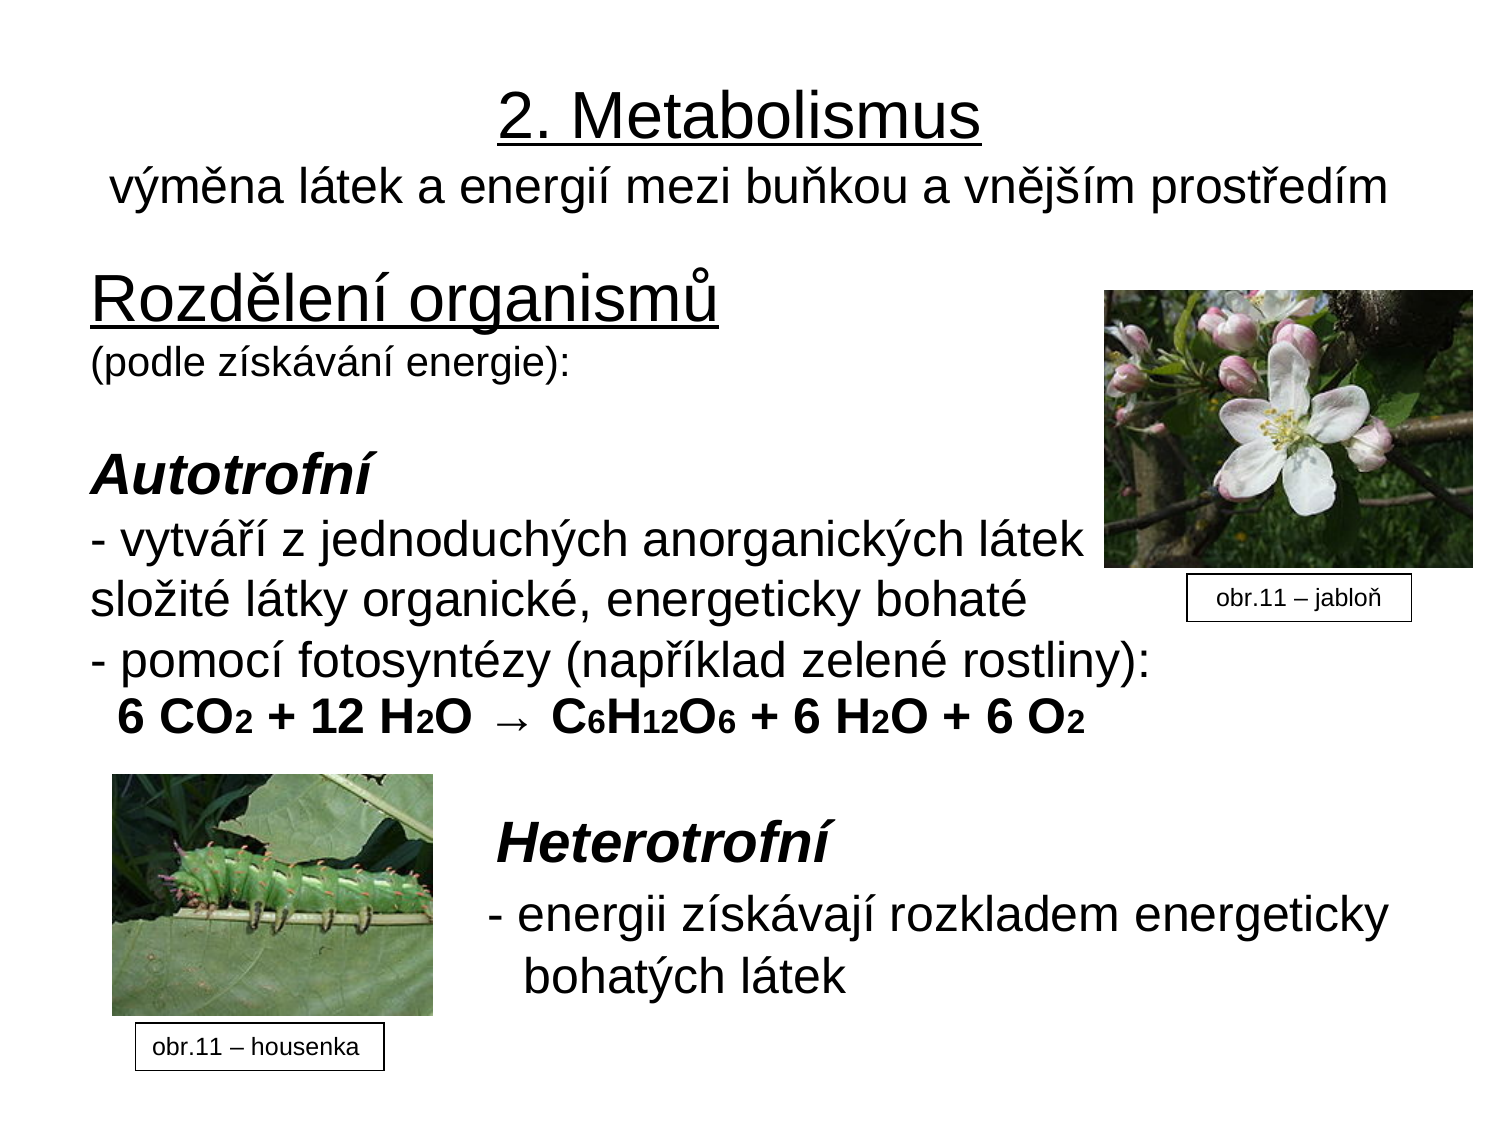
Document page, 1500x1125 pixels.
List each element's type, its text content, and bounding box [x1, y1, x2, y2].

title 2. Metabolismus výměna látek a energií mezi buňkou a vnějším prostředím [75, 45, 1426, 233]
text_box obr.11 – jabloň [1186, 574, 1412, 622]
picture [1104, 290, 1473, 568]
list Rozdělení organismů (podle získávání energie): Autotrofní - vytváří z jednoduchých anorganických látek složité látky organické, energeticky bohaté - pomocí fotosyntézy (například zelené rostliny): 6 CO2 + 12 H2O → C6H12O6 + 6 H2O + 6 O2 Heterotrofní - energii získávají rozkladem energeticky bohatých látek [75, 262, 1426, 1079]
text_box obr.11 – housenka [135, 1023, 384, 1071]
picture [112, 774, 433, 1016]
